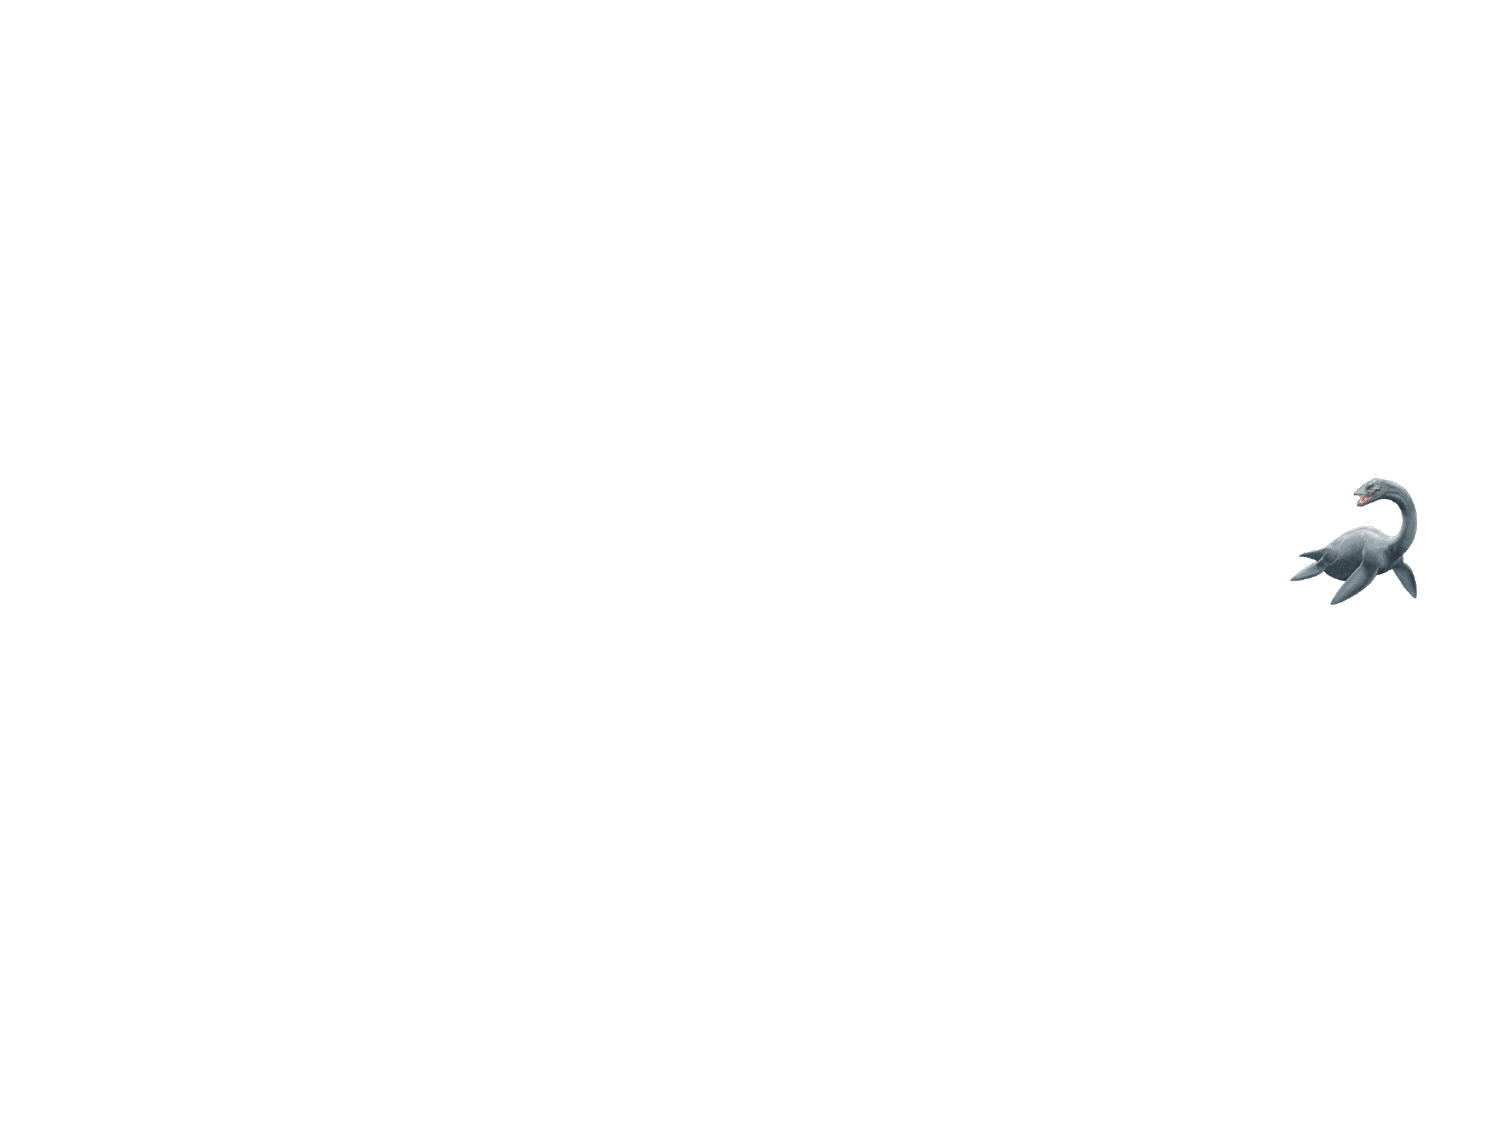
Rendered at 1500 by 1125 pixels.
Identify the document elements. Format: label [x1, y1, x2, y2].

picture [1290, 478, 1417, 605]
